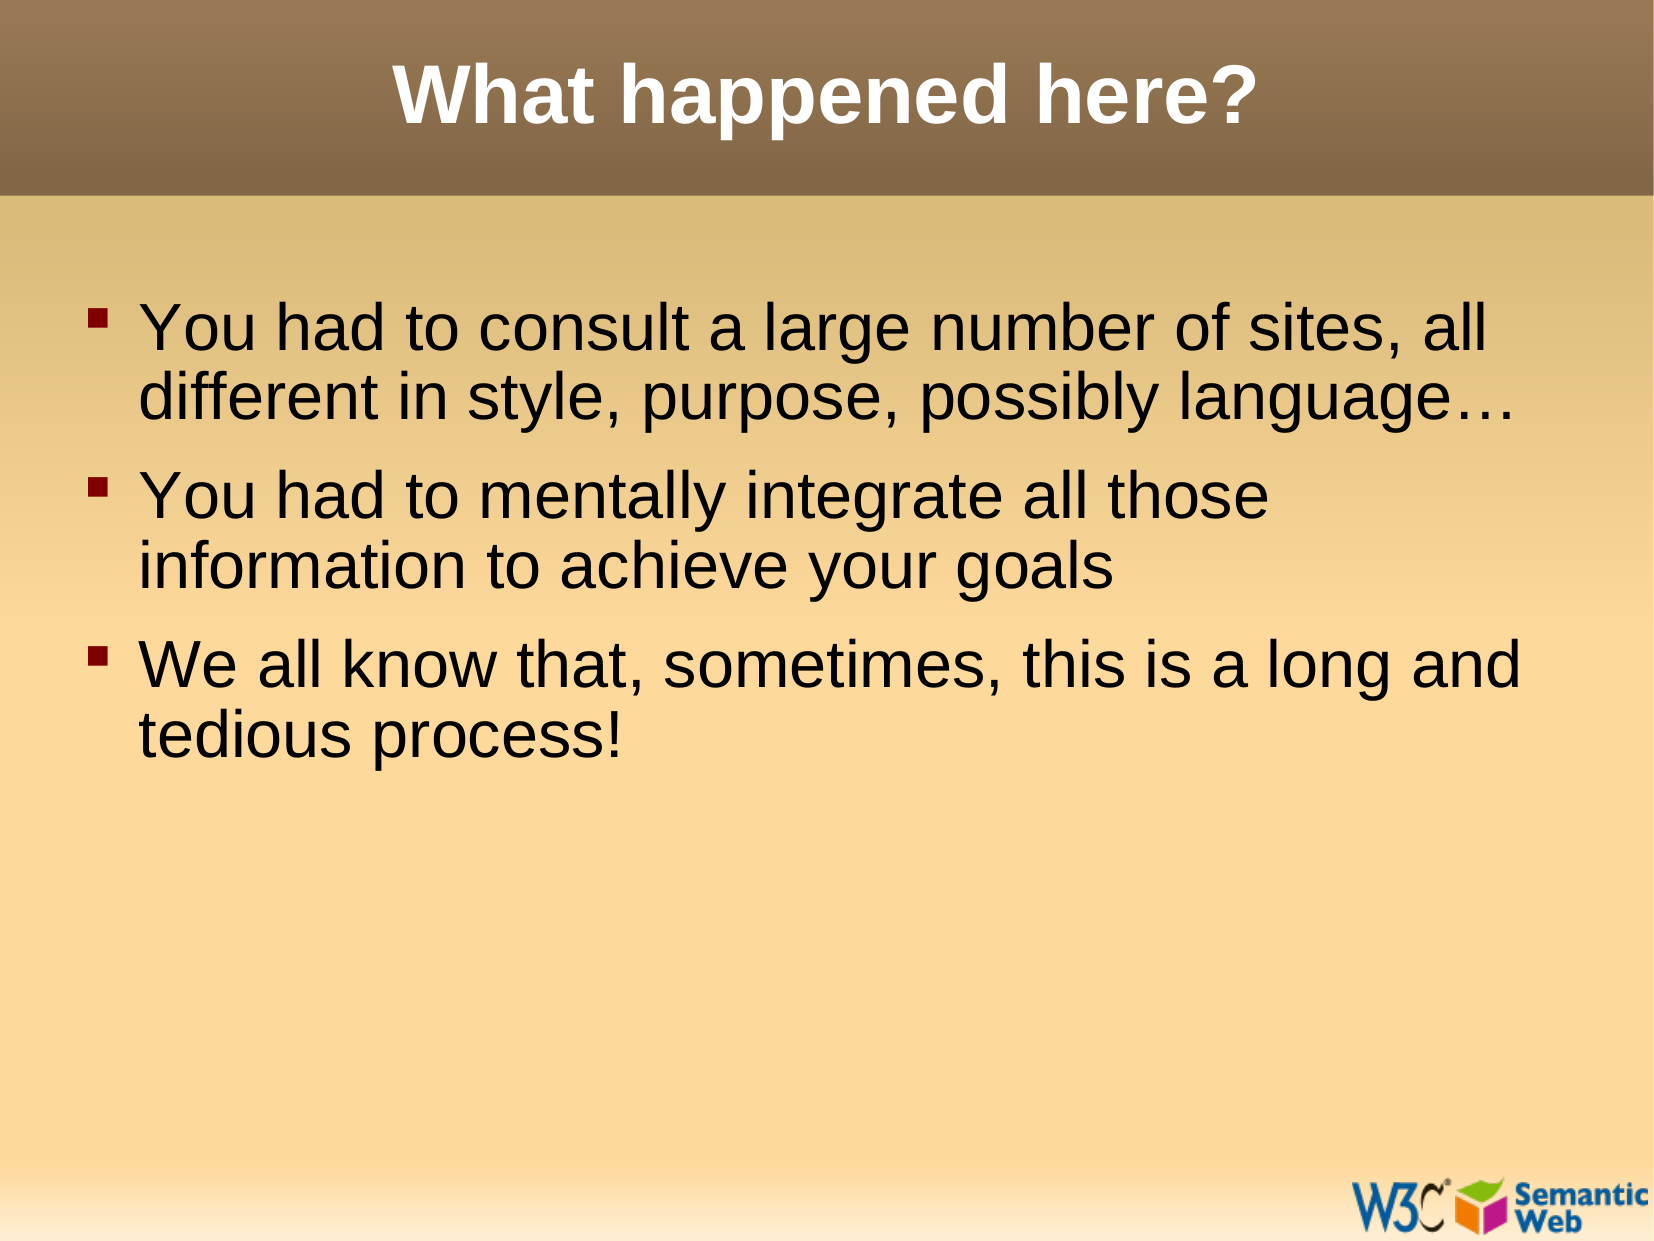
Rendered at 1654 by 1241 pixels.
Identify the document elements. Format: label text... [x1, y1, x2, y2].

title What happened here? [0, 0, 1654, 196]
picture [0, 196, 1654, 1241]
list You had to consult a large number of sites, all different in style, purpose, possibly language… You had to mentally integrate all those information to achieve your goals We all know that, sometimes, this is a long and tedious process! [82, 290, 1571, 1109]
